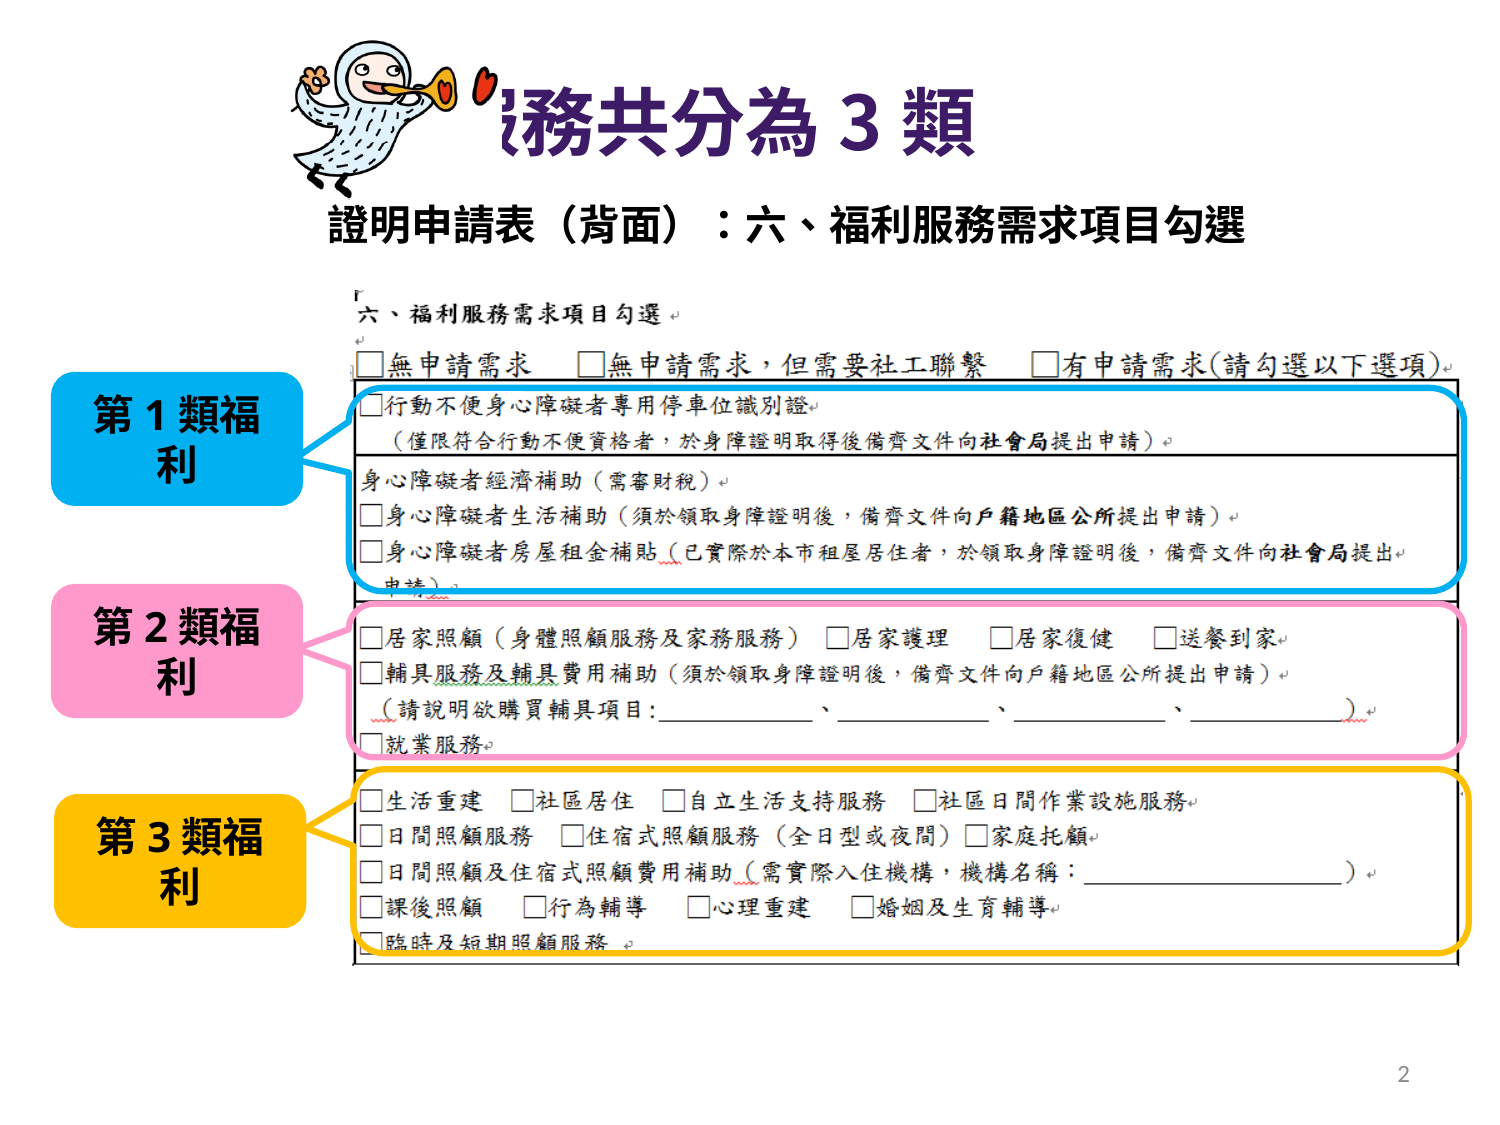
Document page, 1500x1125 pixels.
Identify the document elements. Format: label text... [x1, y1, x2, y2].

picture [289, 35, 502, 200]
picture [350, 749, 1463, 792]
text_box 第1類福利 [52, 373, 302, 504]
title 福利服務共分為3類 [280, 26, 1424, 214]
slide_number <編號> [1074, 1042, 1425, 1103]
picture [350, 577, 1463, 613]
text_box 第3類福利 [56, 796, 305, 927]
list 證明申請表（背面）：六、福利服務需求項目勾選 [312, 191, 1307, 275]
picture [350, 392, 1460, 587]
picture [350, 773, 1463, 950]
picture [350, 290, 1463, 401]
picture [350, 607, 1460, 754]
picture [350, 930, 1463, 966]
text_box 第2類福利 [52, 586, 302, 716]
